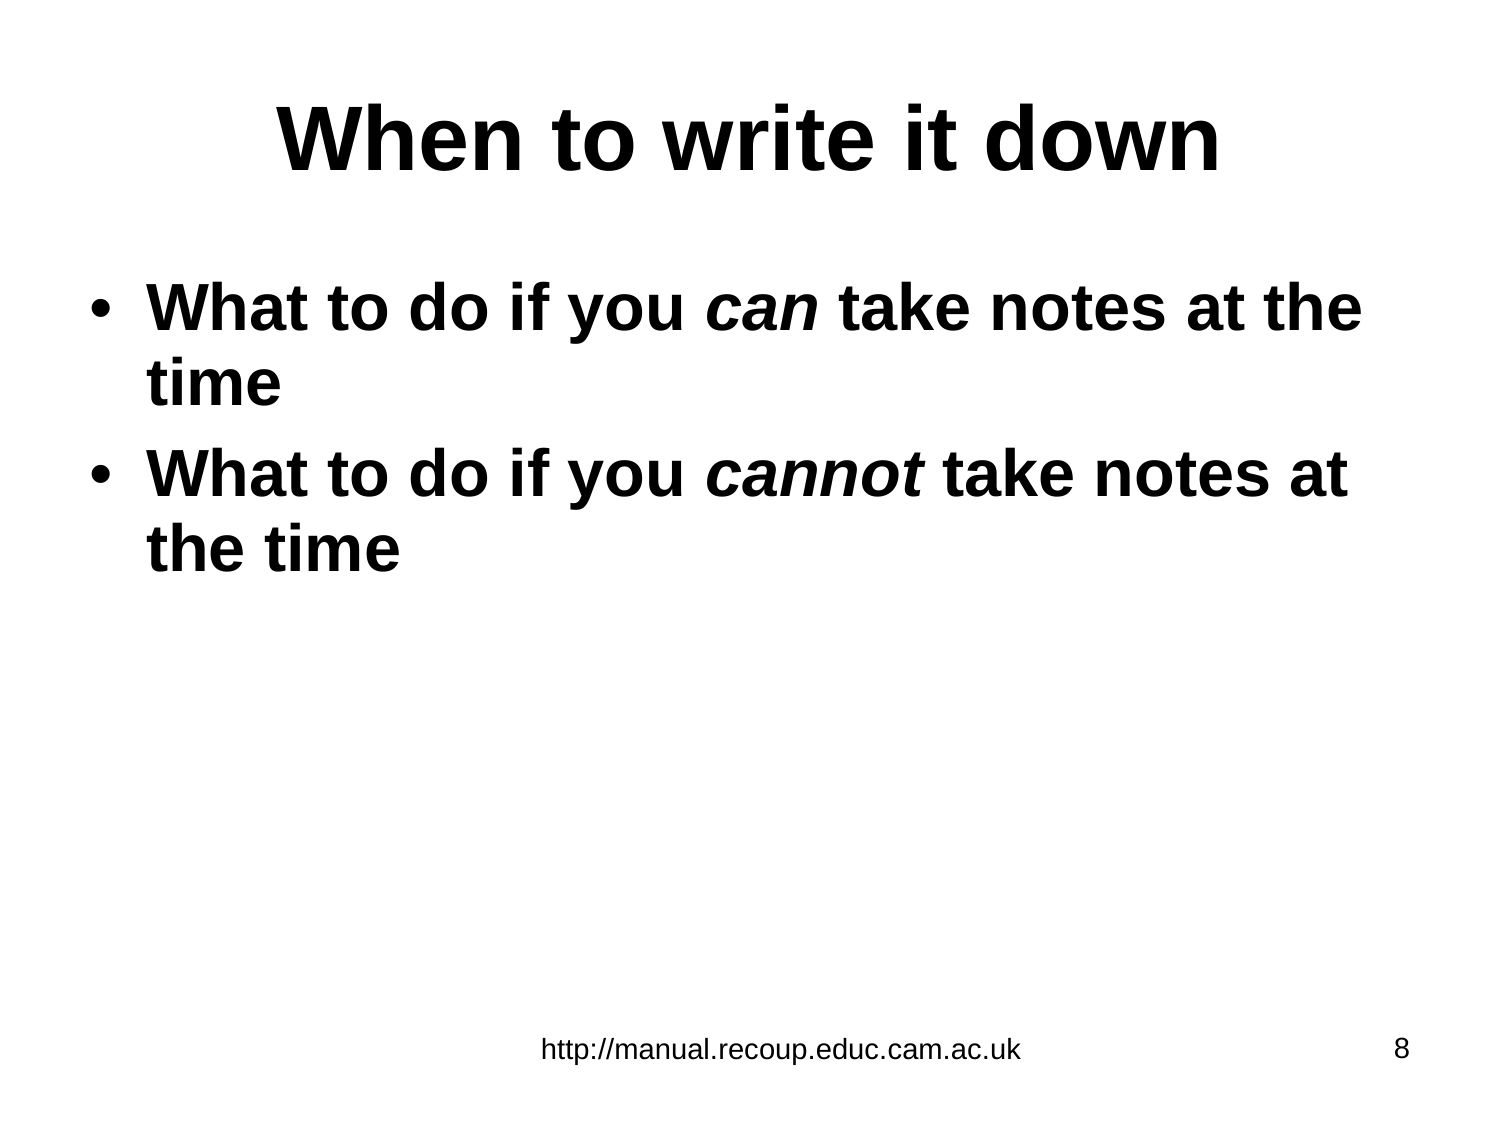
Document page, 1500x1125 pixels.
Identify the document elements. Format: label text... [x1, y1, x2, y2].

title When to write it down [84, 54, 1416, 224]
list What to do if you can take notes at the time What to do if you cannot take notes at the time [75, 262, 1426, 1006]
